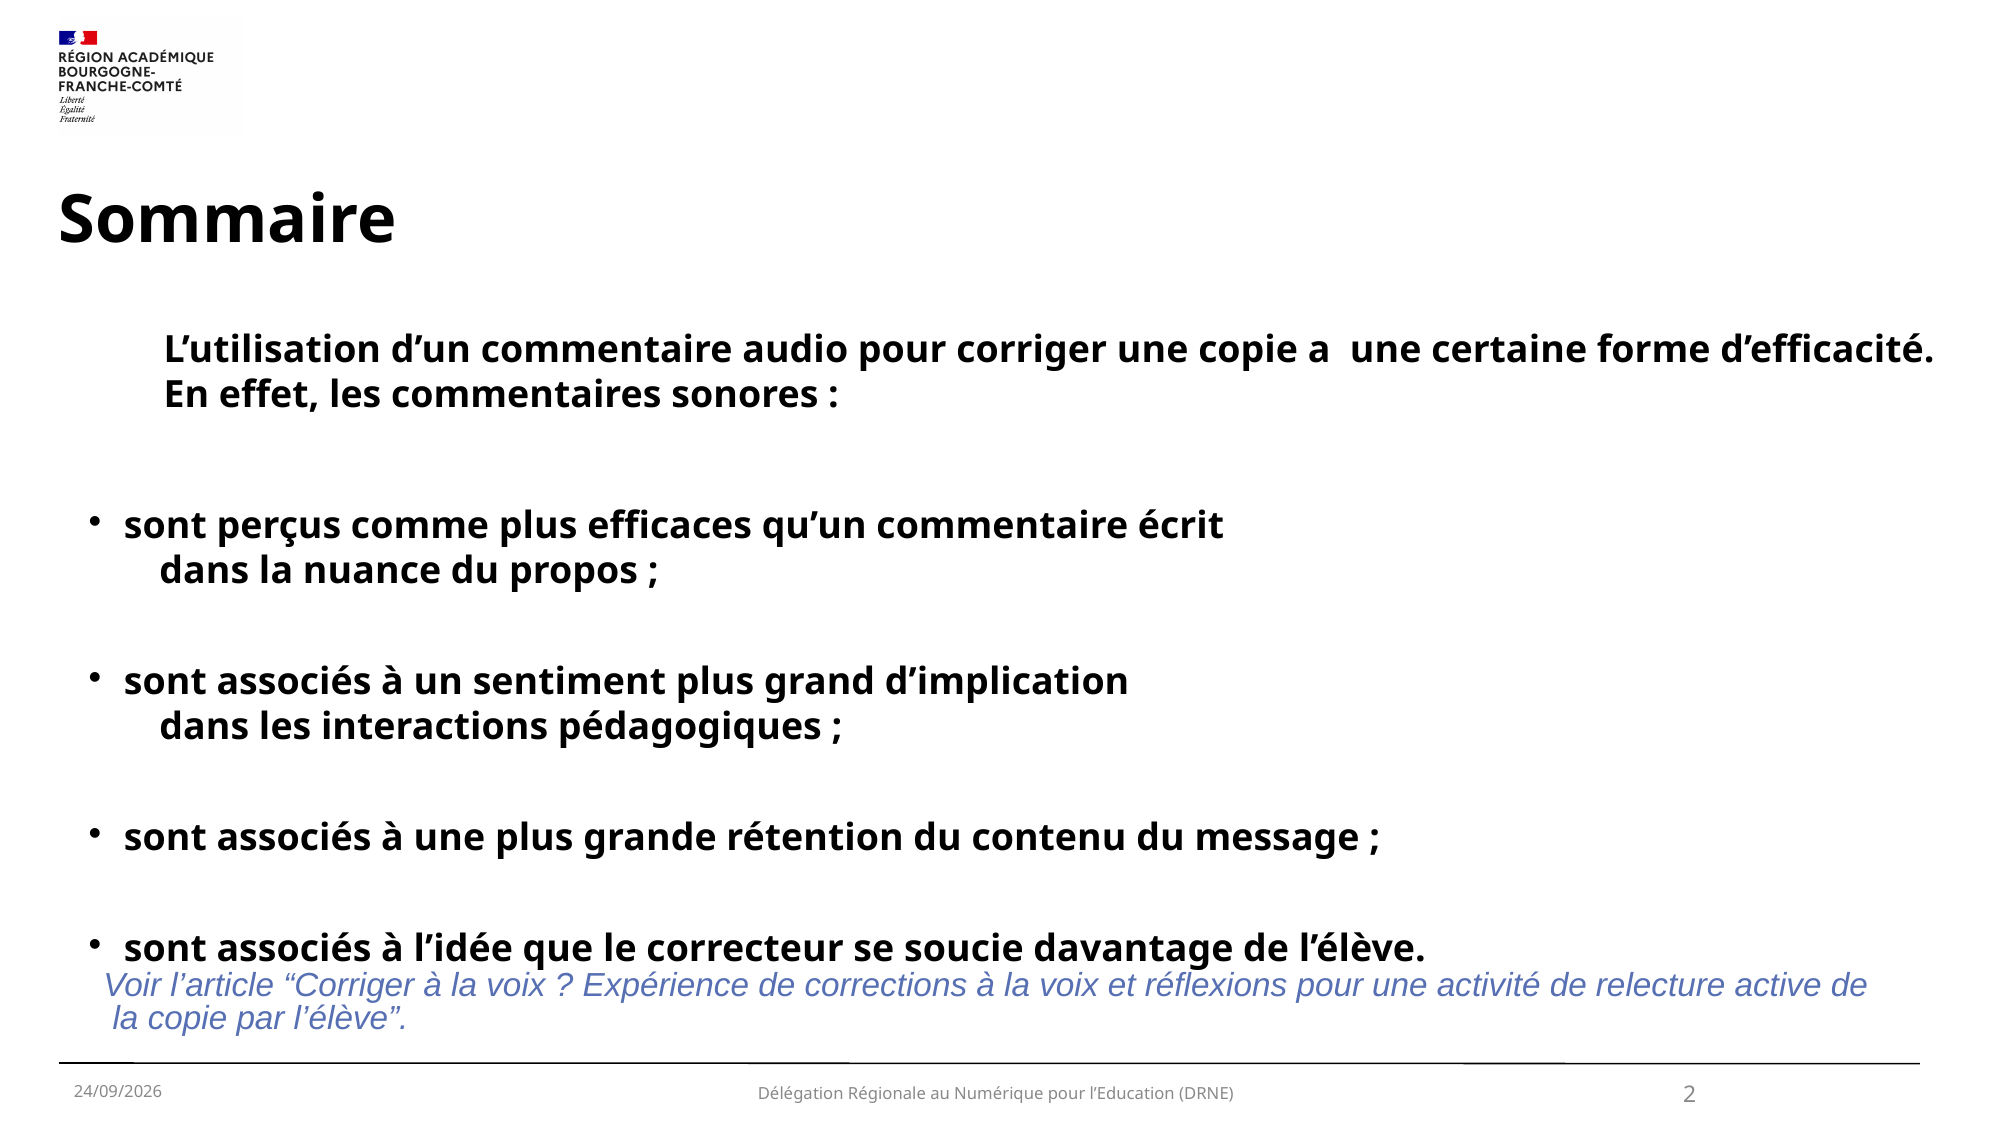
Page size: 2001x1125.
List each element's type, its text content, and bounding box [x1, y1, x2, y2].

text_box Délégation Régionale au Numérique pour l’Education (DRNE) [546, 1063, 1432, 1122]
text_box 2 [1683, 1066, 1919, 1125]
text_box 29/10/2024 [59, 1062, 295, 1122]
title Sommaire [59, 147, 1919, 295]
list L’utilisation d’un commentaire audio pour corriger une copie a une certaine forme d’efficacité. En effet, les commentaires sonores : sont perçus comme plus efficaces qu’un commentaire écrit dans la nuance du propos ; sont associés à un sentiment plus grand d’implication dans les interactions pédagogiques ; sont associés à une plus grande rétention du contenu du message ; sont associés à l’idée que le correcteur se soucie davantage de l’élève. [88, 324, 1949, 1063]
text_box Voir l’article “Corriger à la voix ? Expérience de corrections à la voix et réflexions pour une activité de relecture active de la copie par l’élève”. [89, 866, 1890, 1044]
